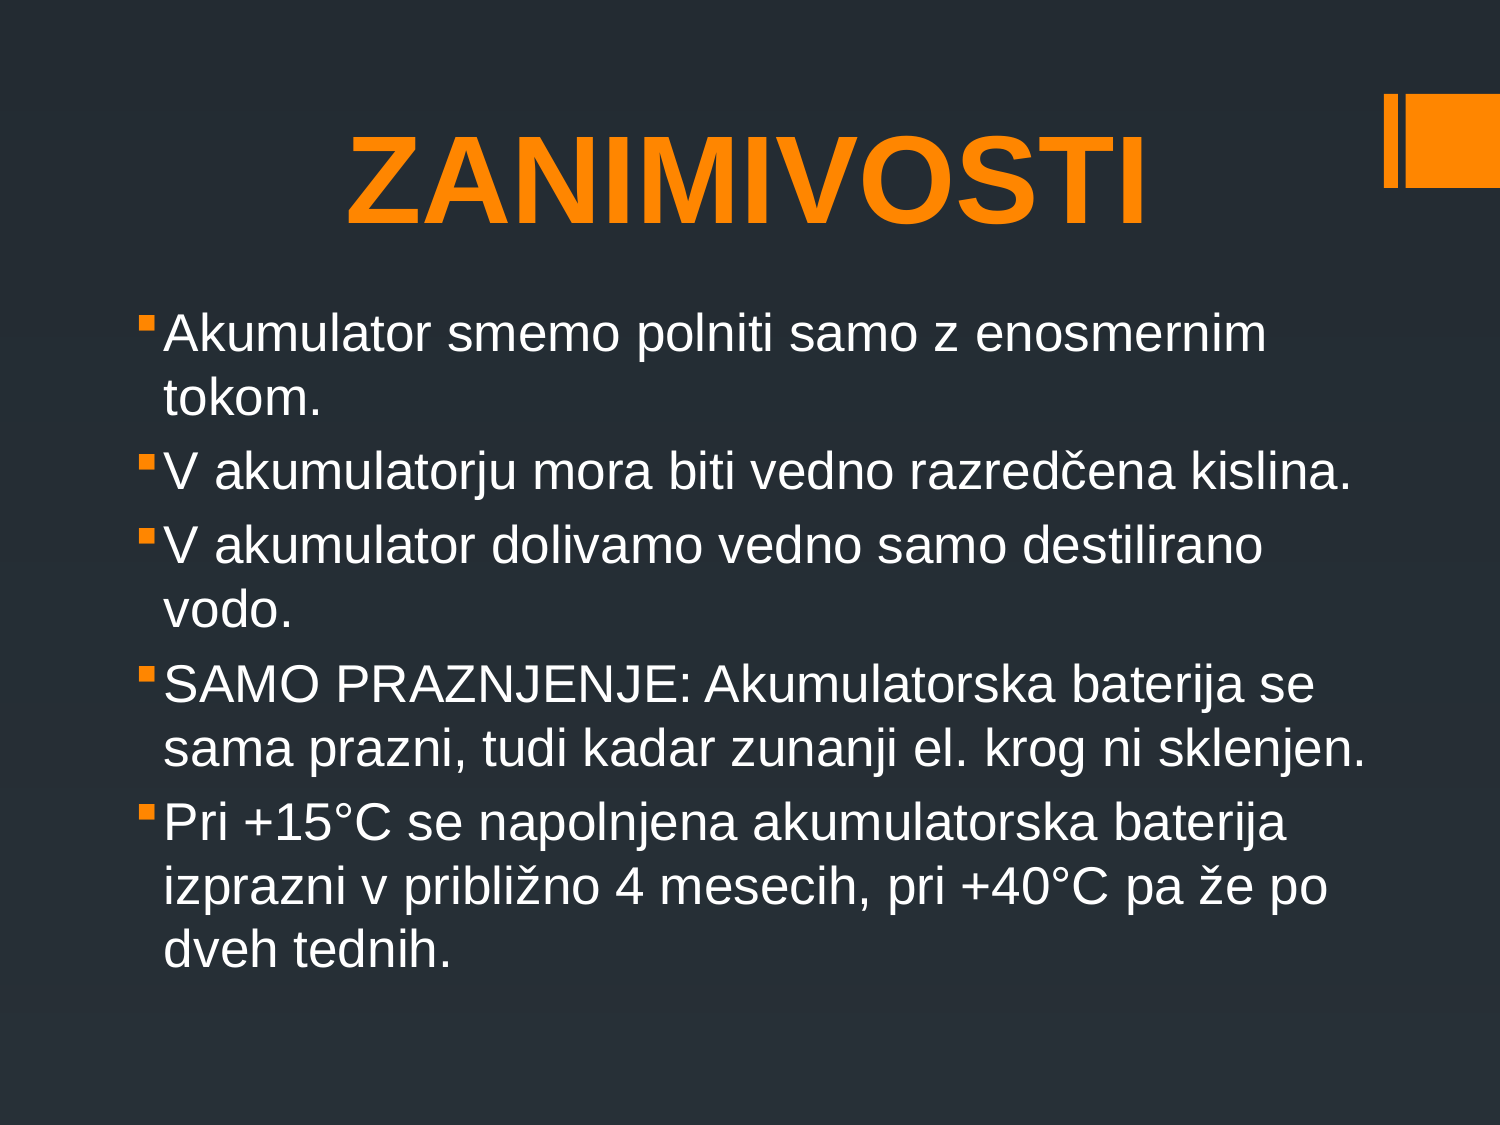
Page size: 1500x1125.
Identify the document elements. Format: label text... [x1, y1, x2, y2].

list Akumulator smemo polniti samo z enosmernim tokom. V akumulatorju mora biti vedno razredčena kislina. V akumulator dolivamo vedno samo destilirano vodo. SAMO PRAZNJENJE: Akumulatorska baterija se sama prazni, tudi kadar zunanji el. krog ni sklenjen. Pri +15°C se napolnjena akumulatorska baterija izprazni v približno 4 mesecih, pri +40°C pa že po dveh tednih. [112, 290, 1400, 1035]
title ZANIMIVOSTI [147, 66, 1348, 256]
